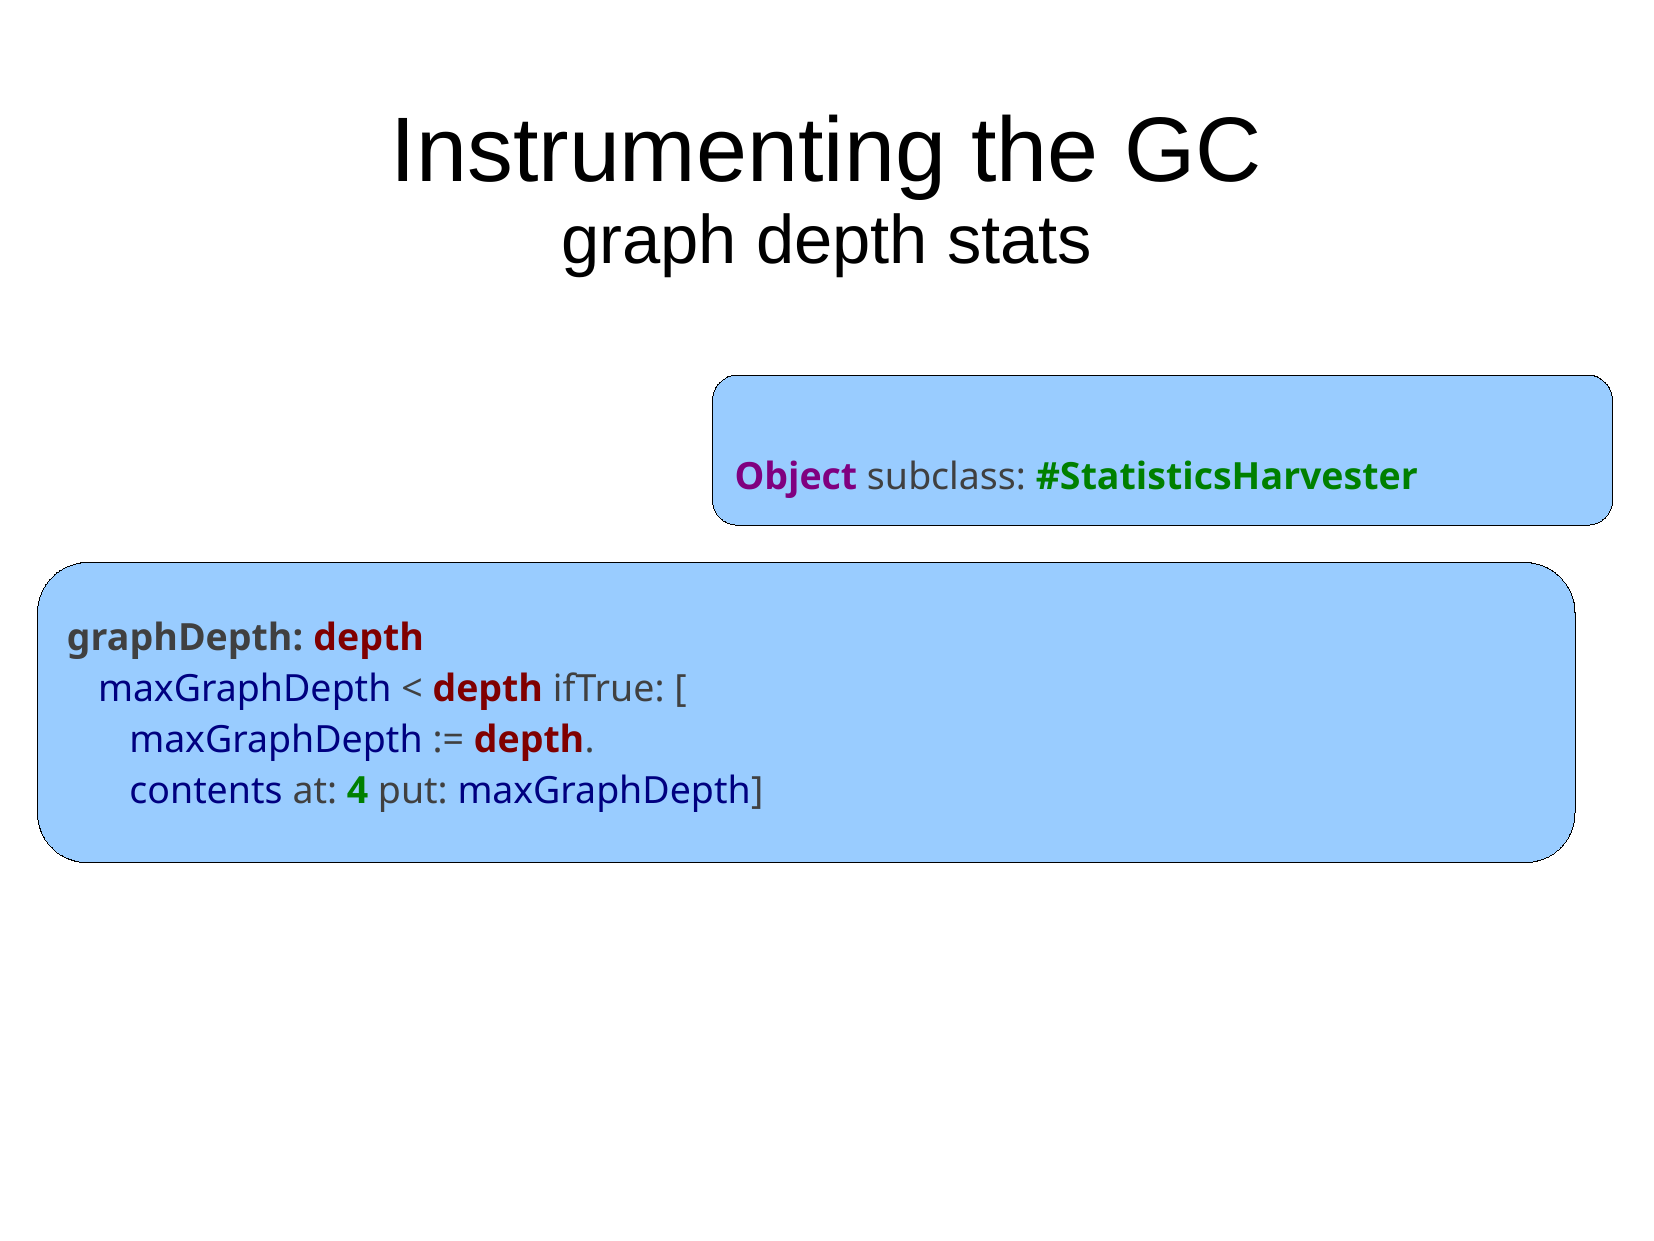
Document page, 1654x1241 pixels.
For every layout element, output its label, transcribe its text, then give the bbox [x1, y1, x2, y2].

text_box Instrumenting the GC graph depth stats [143, 91, 1511, 286]
text_box graphDepth: depth maxGraphDepth < depth ifTrue: [ maxGraphDepth := depth. contents at: 4 put: maxGraphDepth] [37, 562, 1576, 863]
text_box Object subclass: #StatisticsHarvester [712, 375, 1613, 526]
